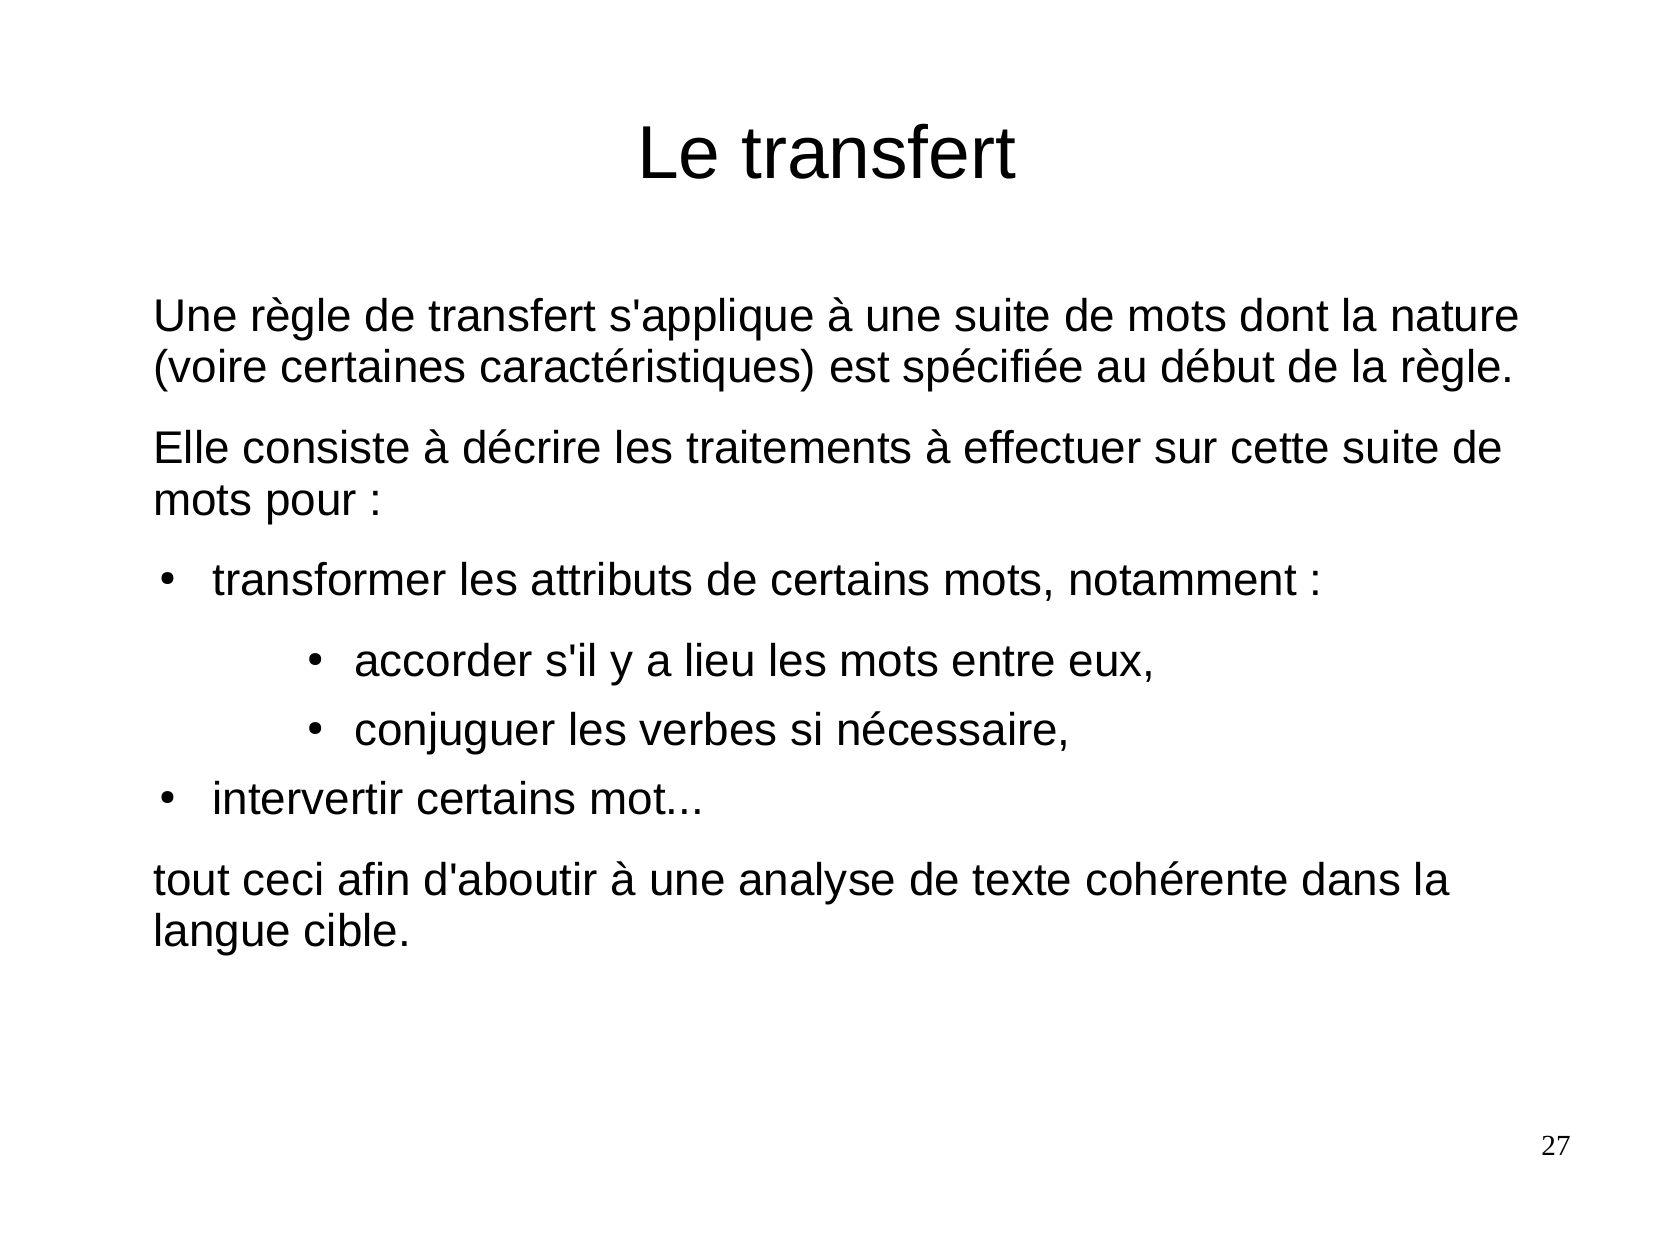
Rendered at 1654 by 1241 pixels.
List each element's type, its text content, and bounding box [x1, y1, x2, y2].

title Le transfert [82, 49, 1571, 257]
list Une règle de transfert s'applique à une suite de mots dont la nature (voire certaines caractéristiques) est spécifiée au début de la règle. Elle consiste à décrire les traitements à effectuer sur cette suite de mots pour : transformer les attributs de certains mots, notamment : accorder s'il y a lieu les mots entre eux, conjuguer les verbes si nécessaire, intervertir certains mot... tout ceci afin d'aboutir à une analyse de texte cohérente dans la langue cible. [82, 290, 1538, 1010]
